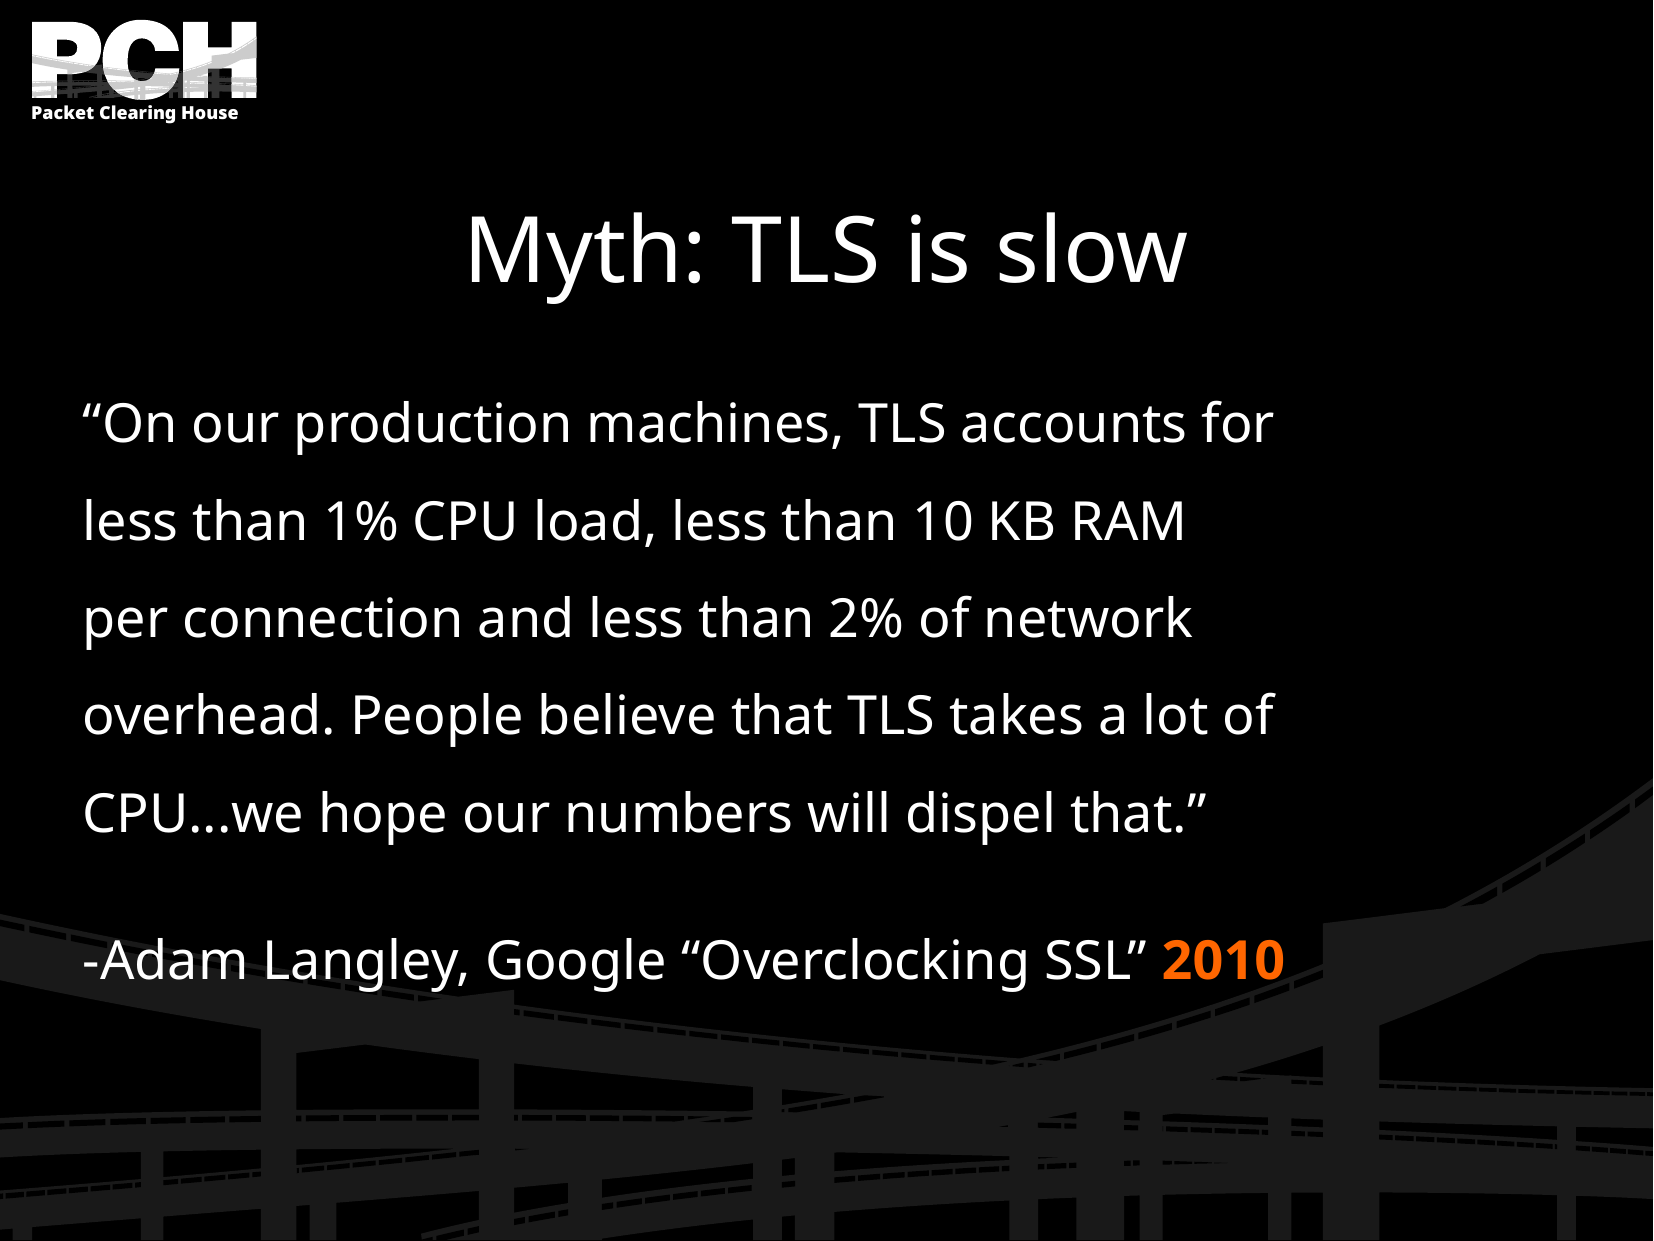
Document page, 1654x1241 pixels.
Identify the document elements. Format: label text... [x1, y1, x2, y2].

title Myth: TLS is slow [0, 143, 1653, 352]
list “On our production machines, TLS accounts for less than 1% CPU load, less than 10 KB RAM per connection and less than 2% of network overhead. People believe that TLS takes a lot of CPU...we hope our numbers will dispel that.” -Adam Langley, Google “Overclocking SSL” 2010 [82, 384, 1571, 1201]
